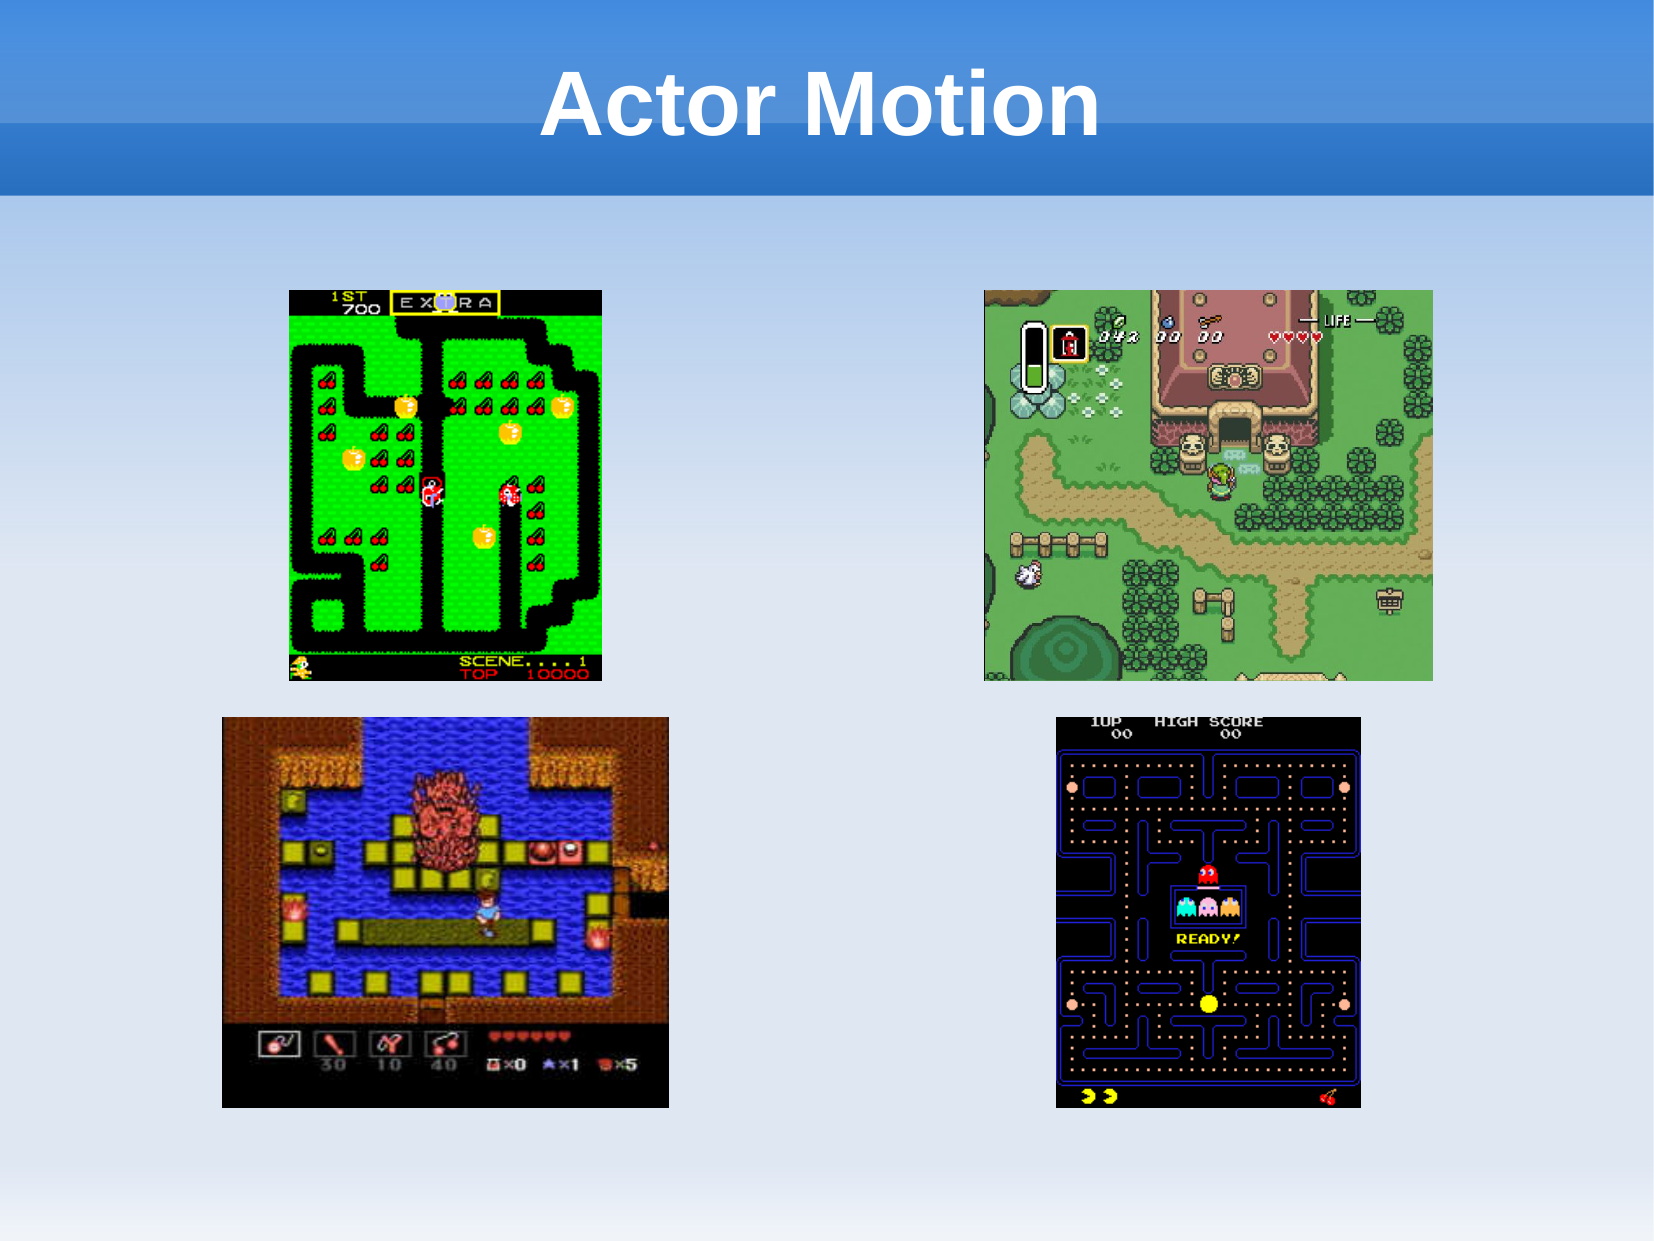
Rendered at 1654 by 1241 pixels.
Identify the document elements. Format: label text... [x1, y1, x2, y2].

picture [0, 0, 1654, 1241]
title Actor Motion [76, 0, 1565, 208]
